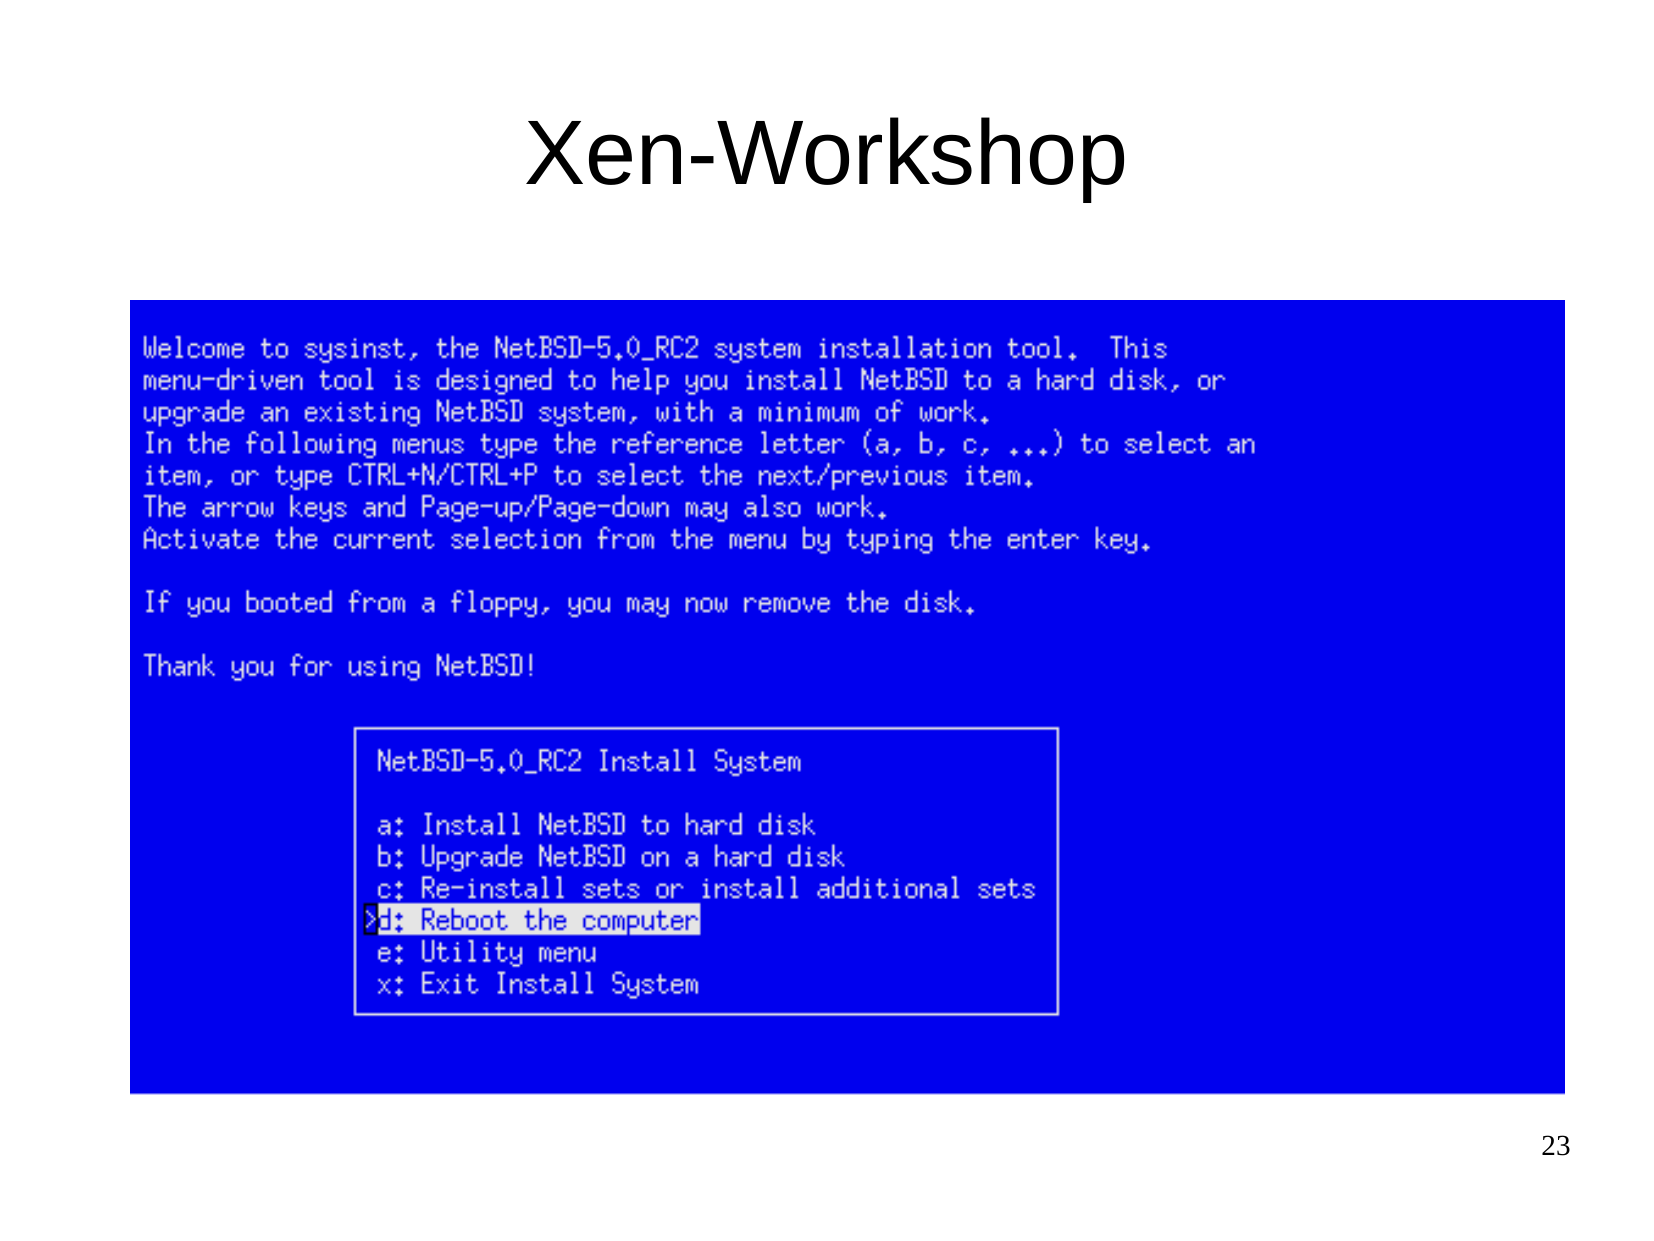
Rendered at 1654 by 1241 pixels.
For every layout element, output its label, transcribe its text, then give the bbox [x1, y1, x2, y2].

title Xen-Workshop [82, 49, 1571, 257]
picture [130, 300, 1565, 1097]
